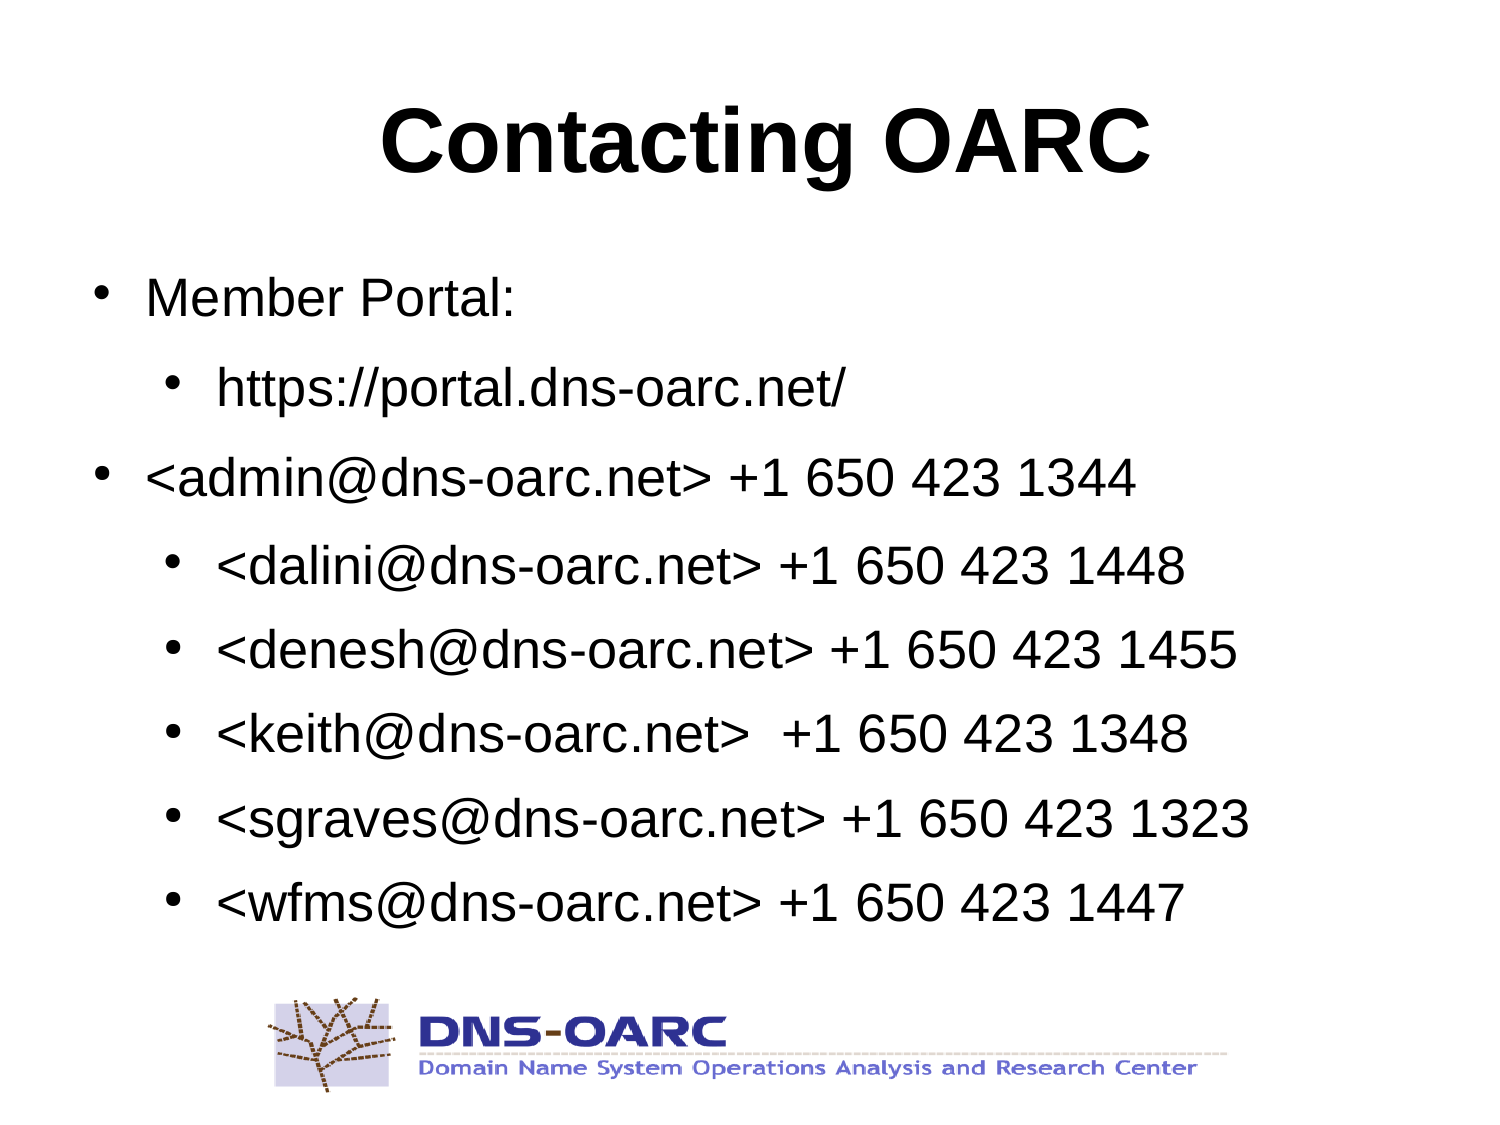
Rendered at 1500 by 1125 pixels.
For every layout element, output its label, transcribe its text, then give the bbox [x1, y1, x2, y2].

title Contacting OARC [75, 52, 1426, 226]
picture [214, 1006, 1259, 1099]
list Member Portal: https://portal.dns-oarc.net/ <admin@dns-oarc.net> +1 650 423 1344 <dalini@dns-oarc.net> +1 650 423 1448 <denesh@dns-oarc.net> +1 650 423 1455 <keith@dns-oarc.net> +1 650 423 1348 <sgraves@dns-oarc.net> +1 650 423 1323 <wfms@dns-oarc.net> +1 650 423 1447 [75, 263, 1426, 1006]
